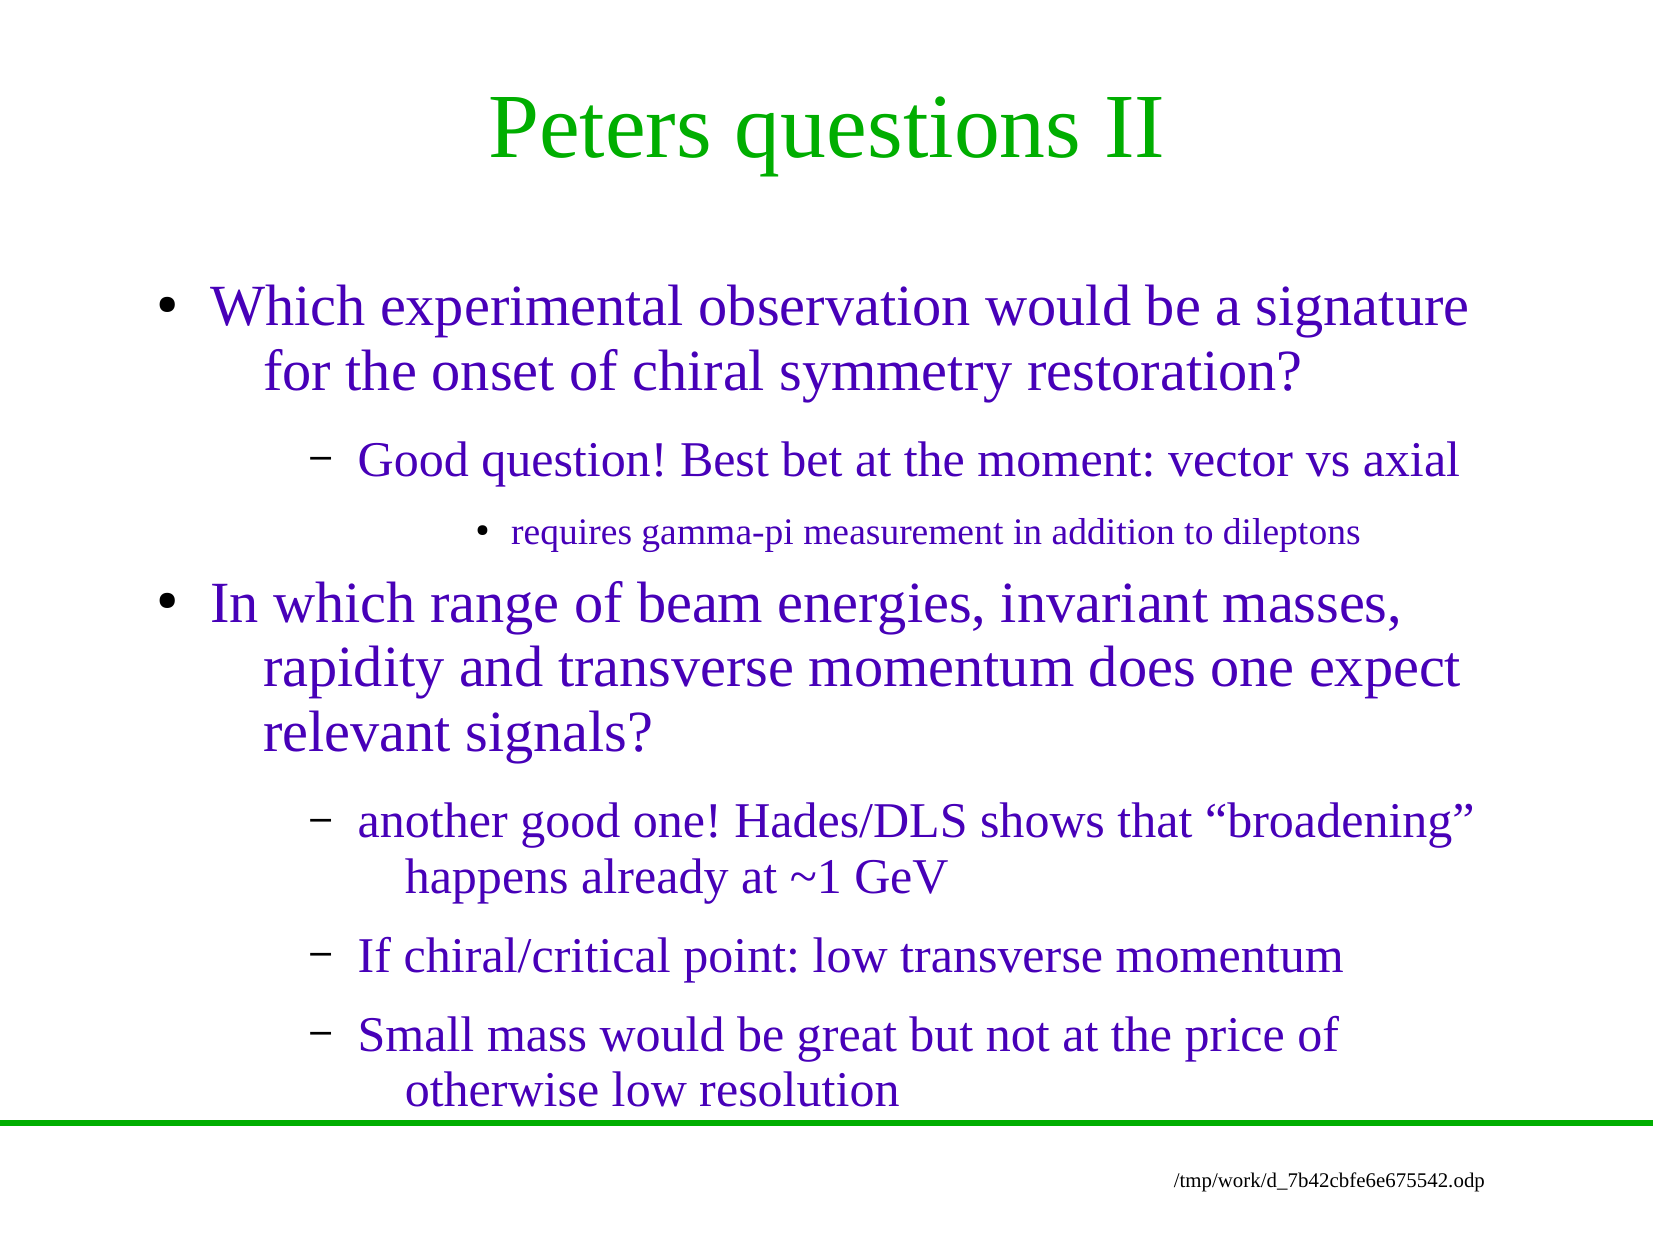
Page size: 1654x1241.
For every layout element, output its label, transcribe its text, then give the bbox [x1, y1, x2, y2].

list Which experimental observation would be a signature for the onset of chiral symmetry restoration? Good question! Best bet at the moment: vector vs axial requires gamma-pi measurement in addition to dileptons In which range of beam energies, invariant masses, rapidity and transverse momentum does one expect relevant signals? another good one! Hades/DLS shows that “broadening” happens already at ~1 GeV If chiral/critical point: low transverse momentum Small mass would be great but not at the price of otherwise low resolution [121, 273, 1534, 1118]
title Peters questions II [121, 23, 1534, 231]
